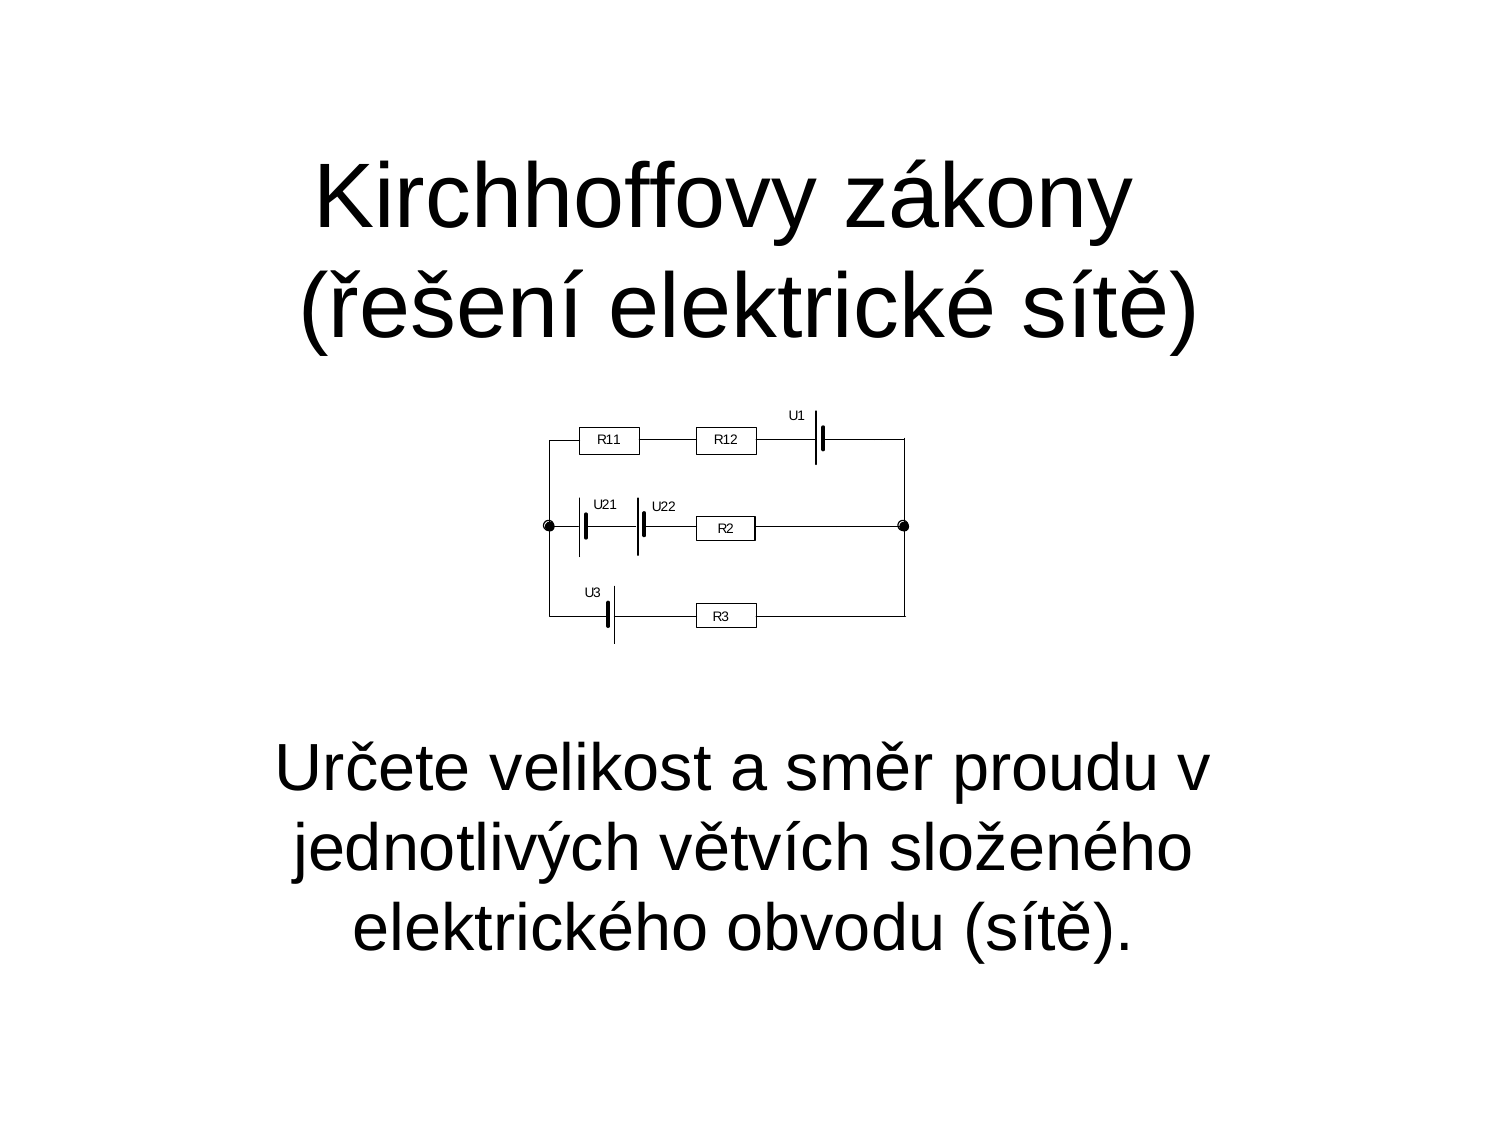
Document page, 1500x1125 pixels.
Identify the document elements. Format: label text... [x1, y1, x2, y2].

chart [490, 350, 916, 645]
title Kirchhoffovy zákony (řešení elektrické sítě) [112, 125, 1388, 367]
subtitle Určete velikost a směr proudu v jednotlivých větvích složeného elektrického obvodu (sítě). [218, 716, 1269, 1069]
